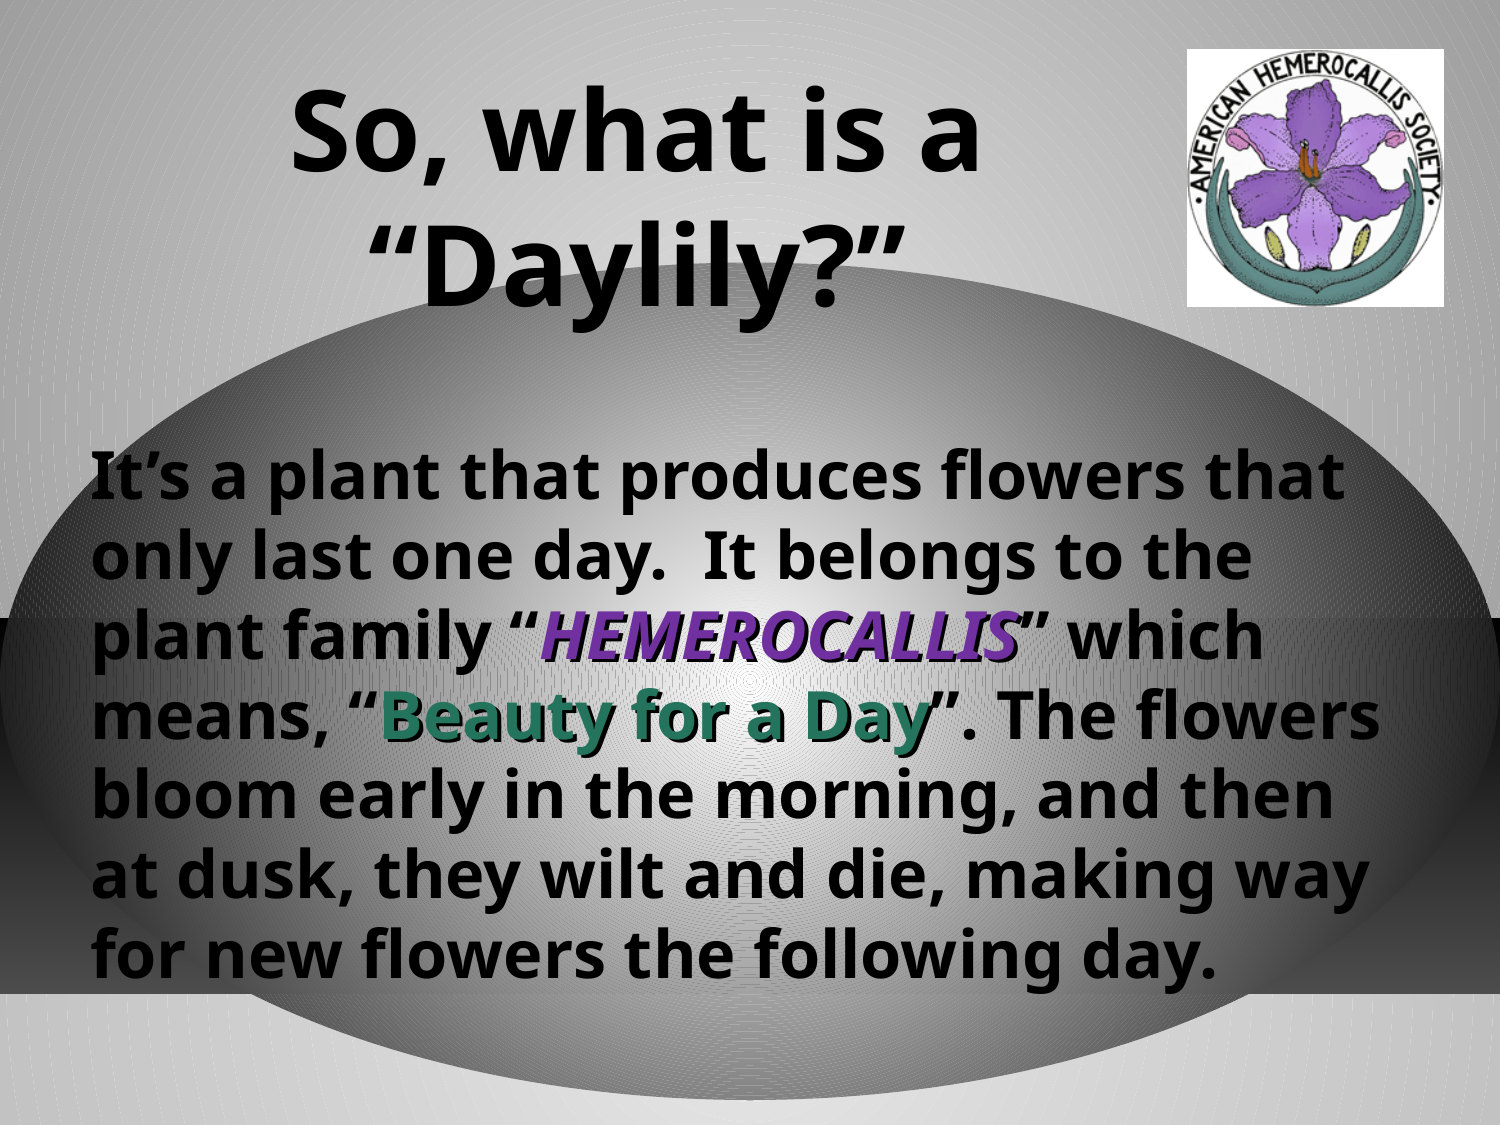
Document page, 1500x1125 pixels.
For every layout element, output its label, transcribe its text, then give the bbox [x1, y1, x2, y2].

text_box So, what is a “Daylily?” [99, 51, 1175, 340]
picture [1187, 50, 1444, 307]
text_box It’s a plant that produces flowers that only last one day. It belongs to the plant family “HEMEROCALLIS” which means, “Beauty for a Day”. The flowers bloom early in the morning, and then at dusk, they wilt and die, making way for new flowers the following day. [75, 425, 1413, 1006]
